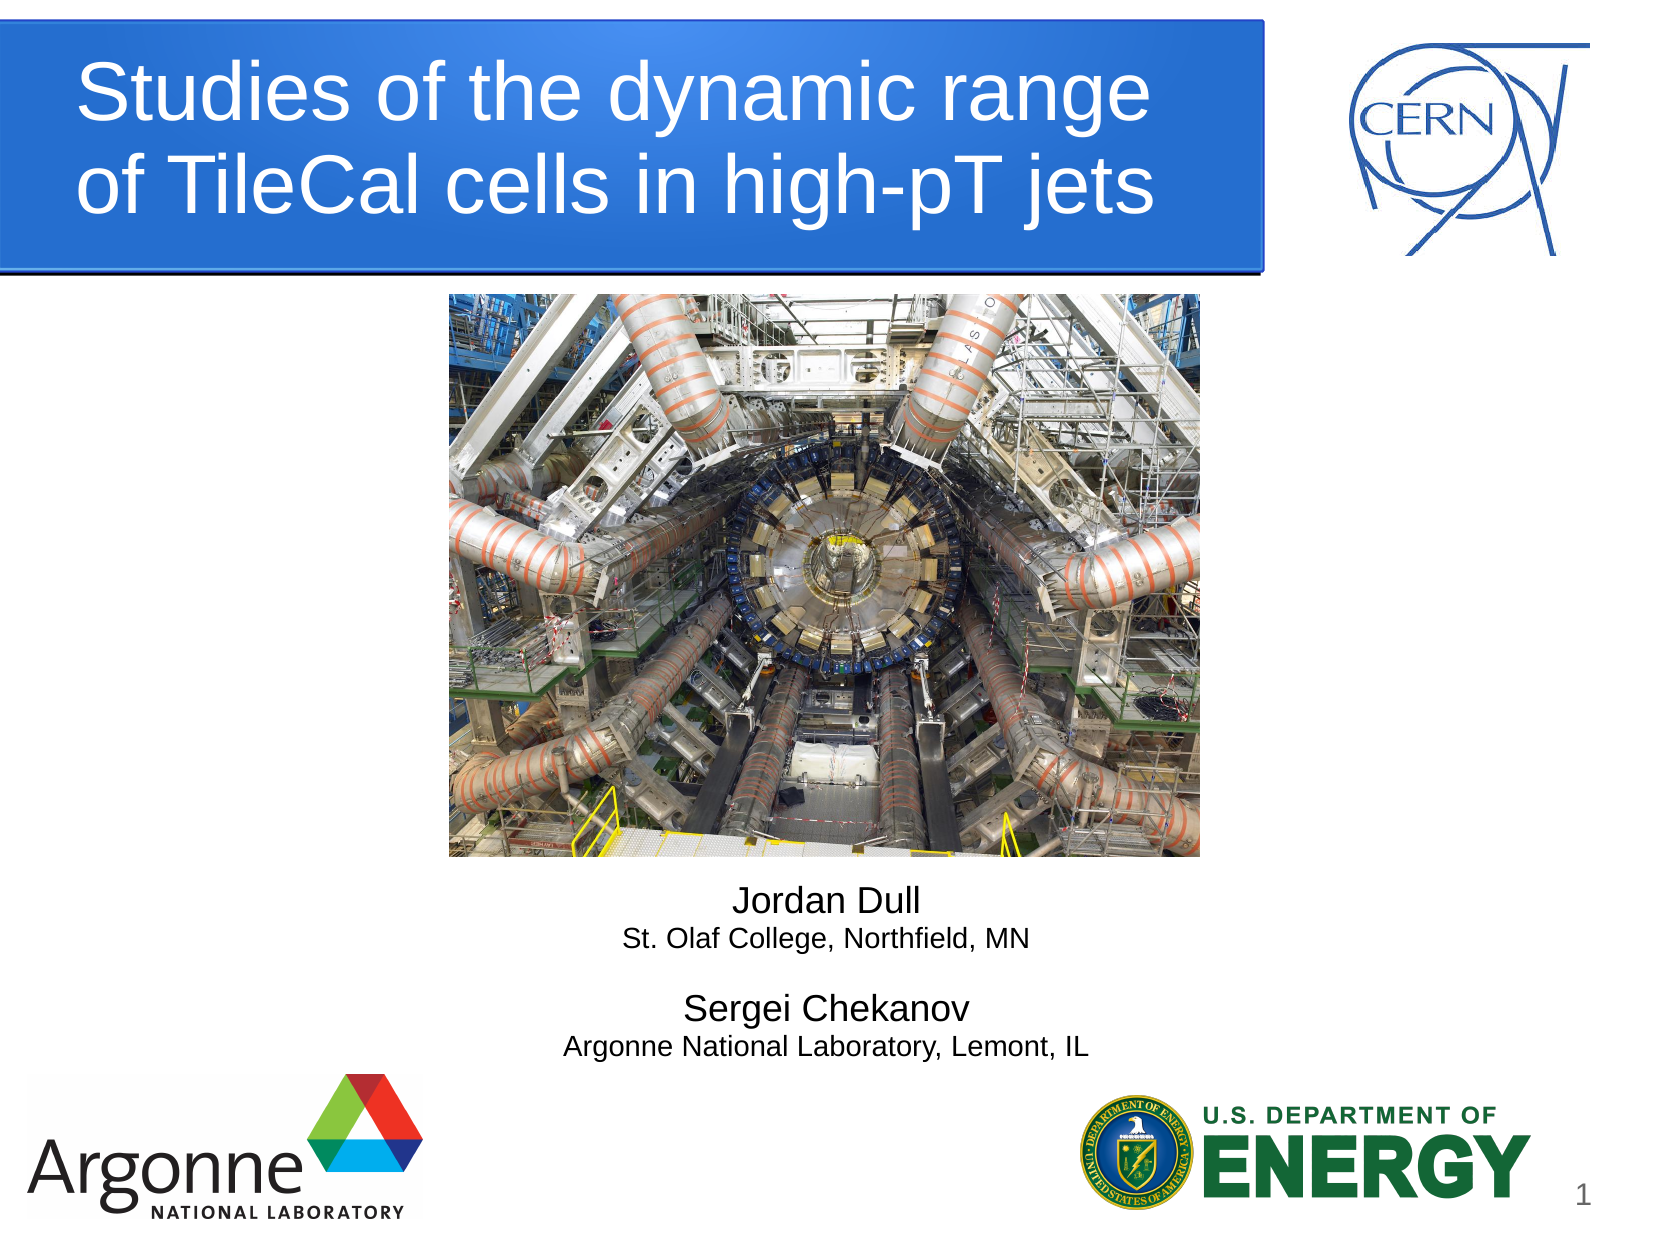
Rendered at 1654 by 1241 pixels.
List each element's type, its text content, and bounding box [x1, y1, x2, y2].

picture [27, 1074, 423, 1219]
picture [449, 294, 1200, 857]
picture [1349, 43, 1590, 256]
picture [1080, 1095, 1531, 1210]
subtitle Jordan Dull St. Olaf College, Northfield, MN Sergei Chekanov Argonne National Laboratory, Lemont, IL [0, 864, 1653, 1079]
title Studies of the dynamic range of TileCal cells in high-pT jets [74, 45, 1218, 232]
